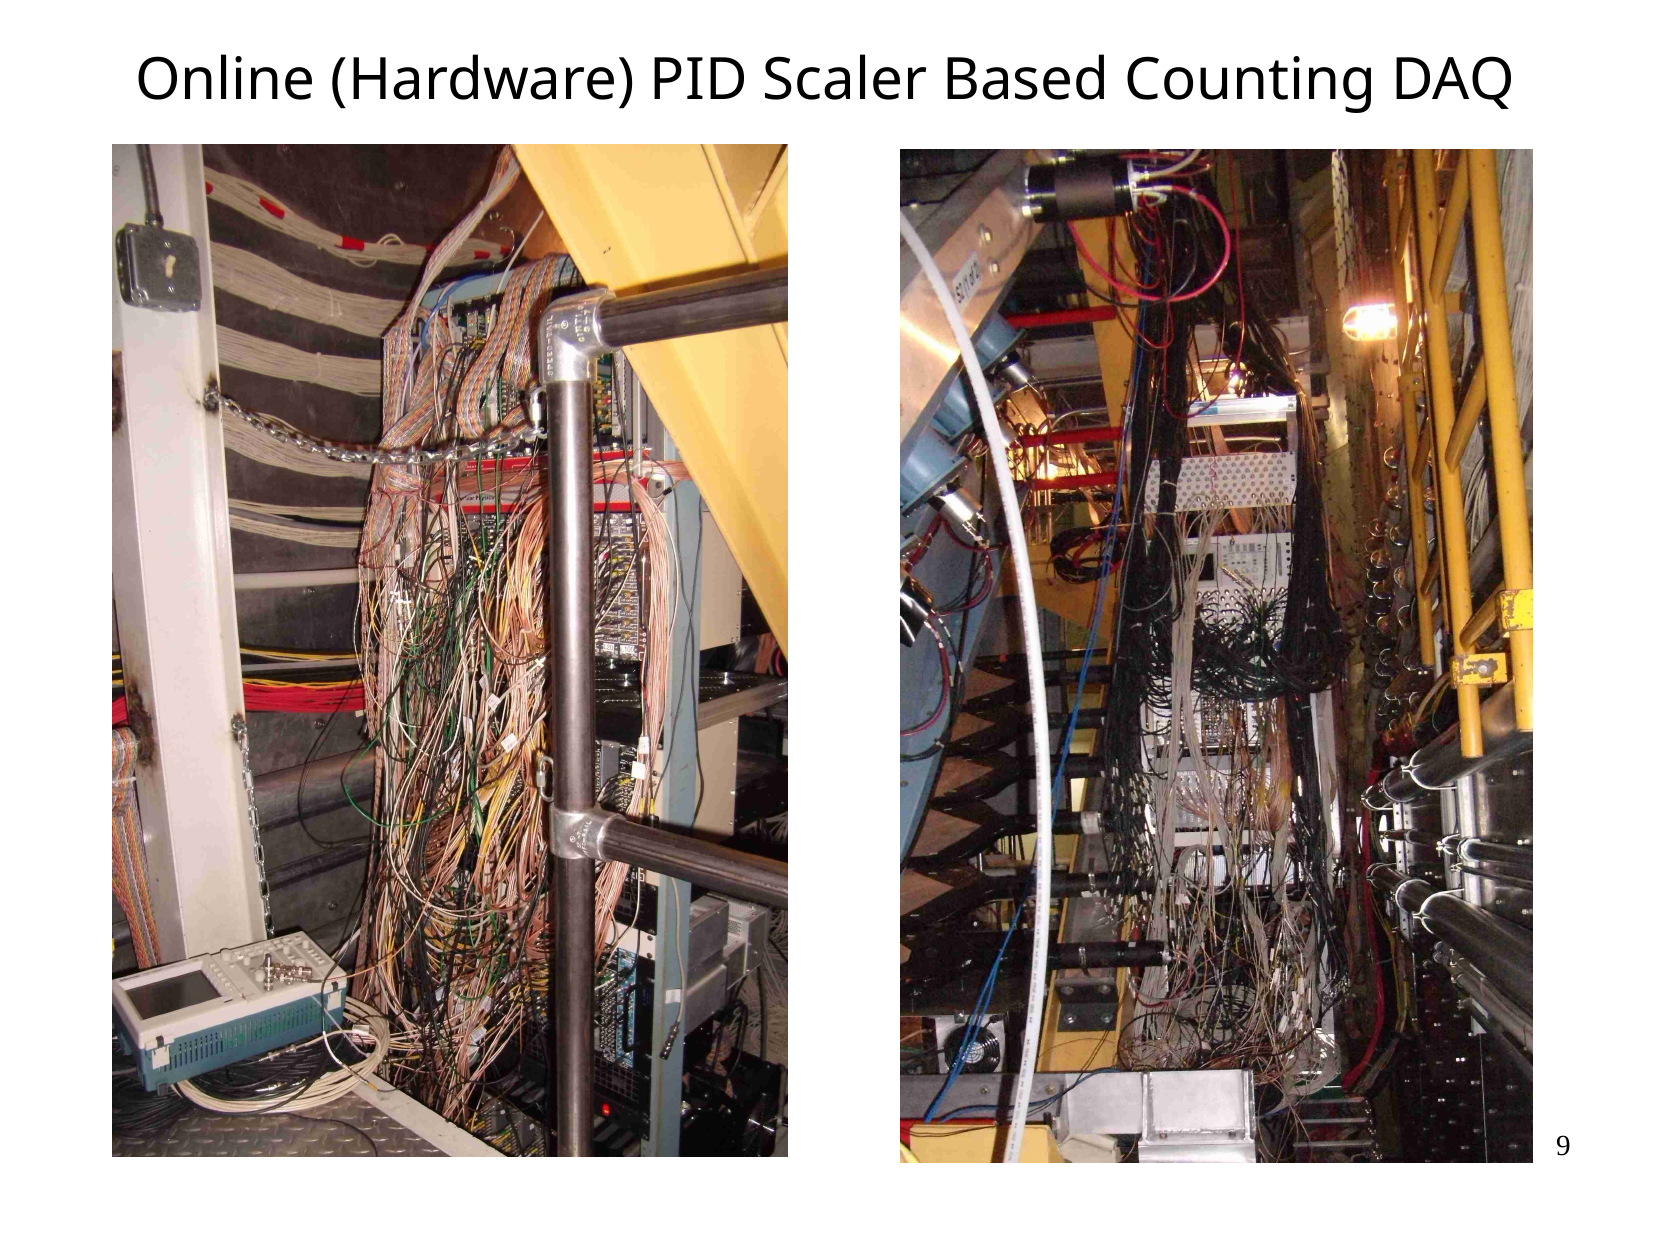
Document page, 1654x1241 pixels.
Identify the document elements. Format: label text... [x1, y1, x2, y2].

picture [900, 149, 1533, 1163]
picture [112, 144, 788, 1157]
text_box Online (Hardware) PID Scaler Based Counting DAQ [37, 22, 1613, 119]
